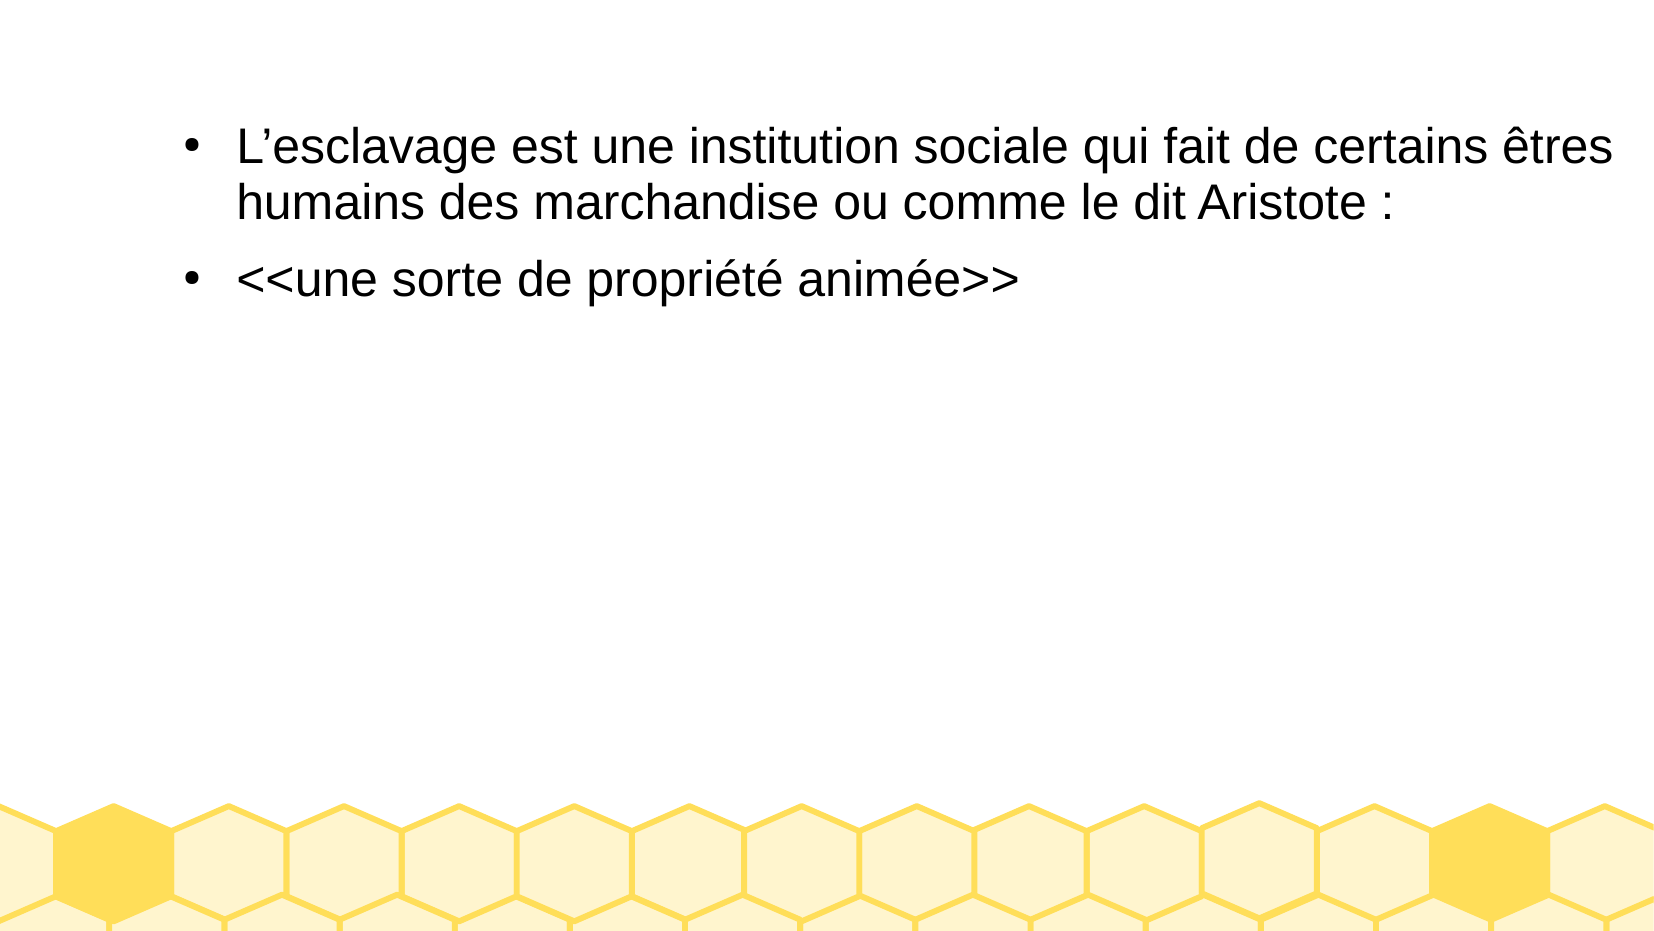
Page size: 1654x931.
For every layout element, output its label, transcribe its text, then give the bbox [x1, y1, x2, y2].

list L’esclavage est une institution sociale qui fait de certains êtres humains des marchandise ou comme le dit Aristote : <<une sorte de propriété animée>> [165, 118, 1654, 798]
